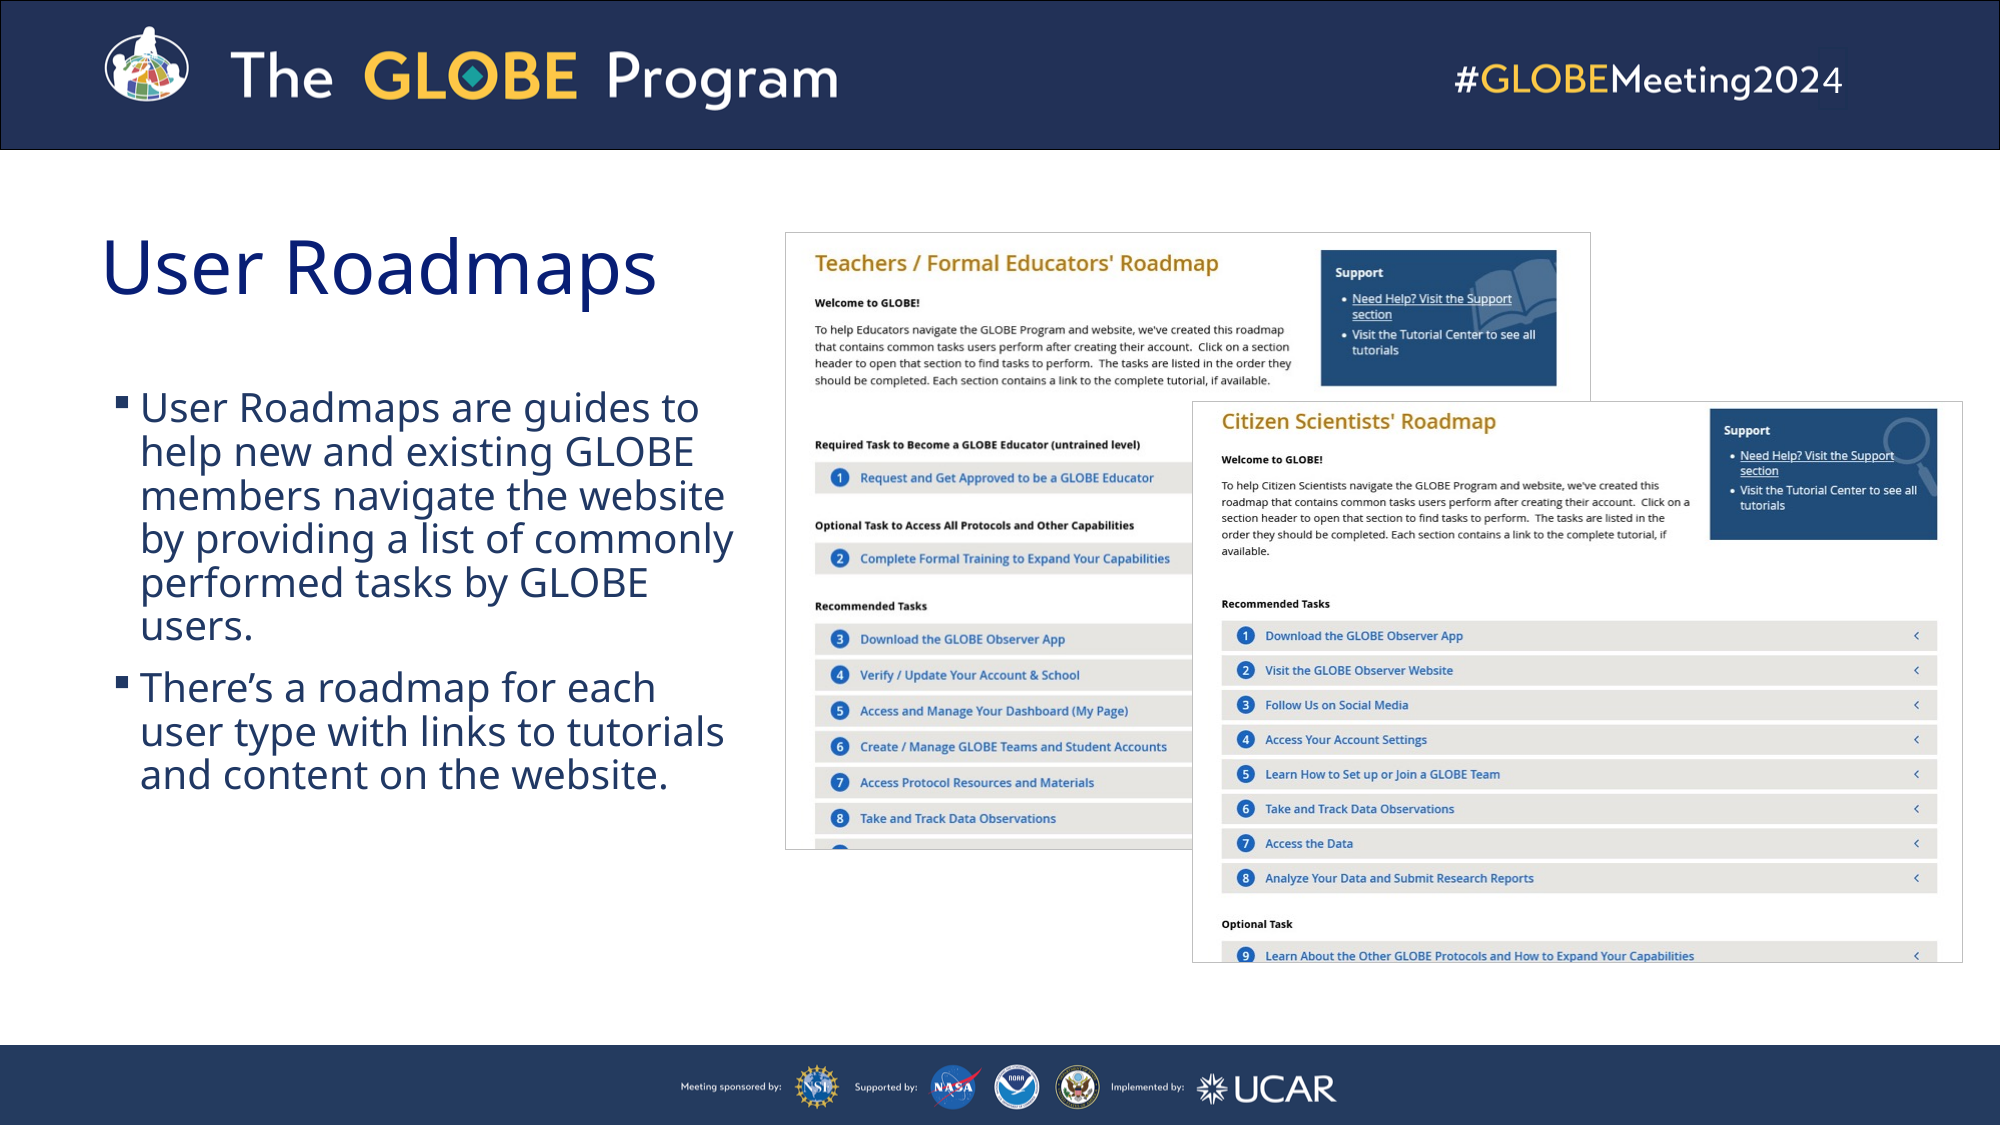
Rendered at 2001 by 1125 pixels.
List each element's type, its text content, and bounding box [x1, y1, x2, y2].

picture [785, 232, 1962, 962]
text_box User Roadmaps [85, 232, 785, 319]
picture [0, 1045, 2000, 1125]
list User Roadmaps are guides to help new and existing GLOBE members navigate the website by providing a list of commonly performed tasks by GLOBE users. There’s a roadmap for each user type with links to tutorials and content on the website. [97, 380, 755, 846]
picture [1, 1, 1999, 149]
